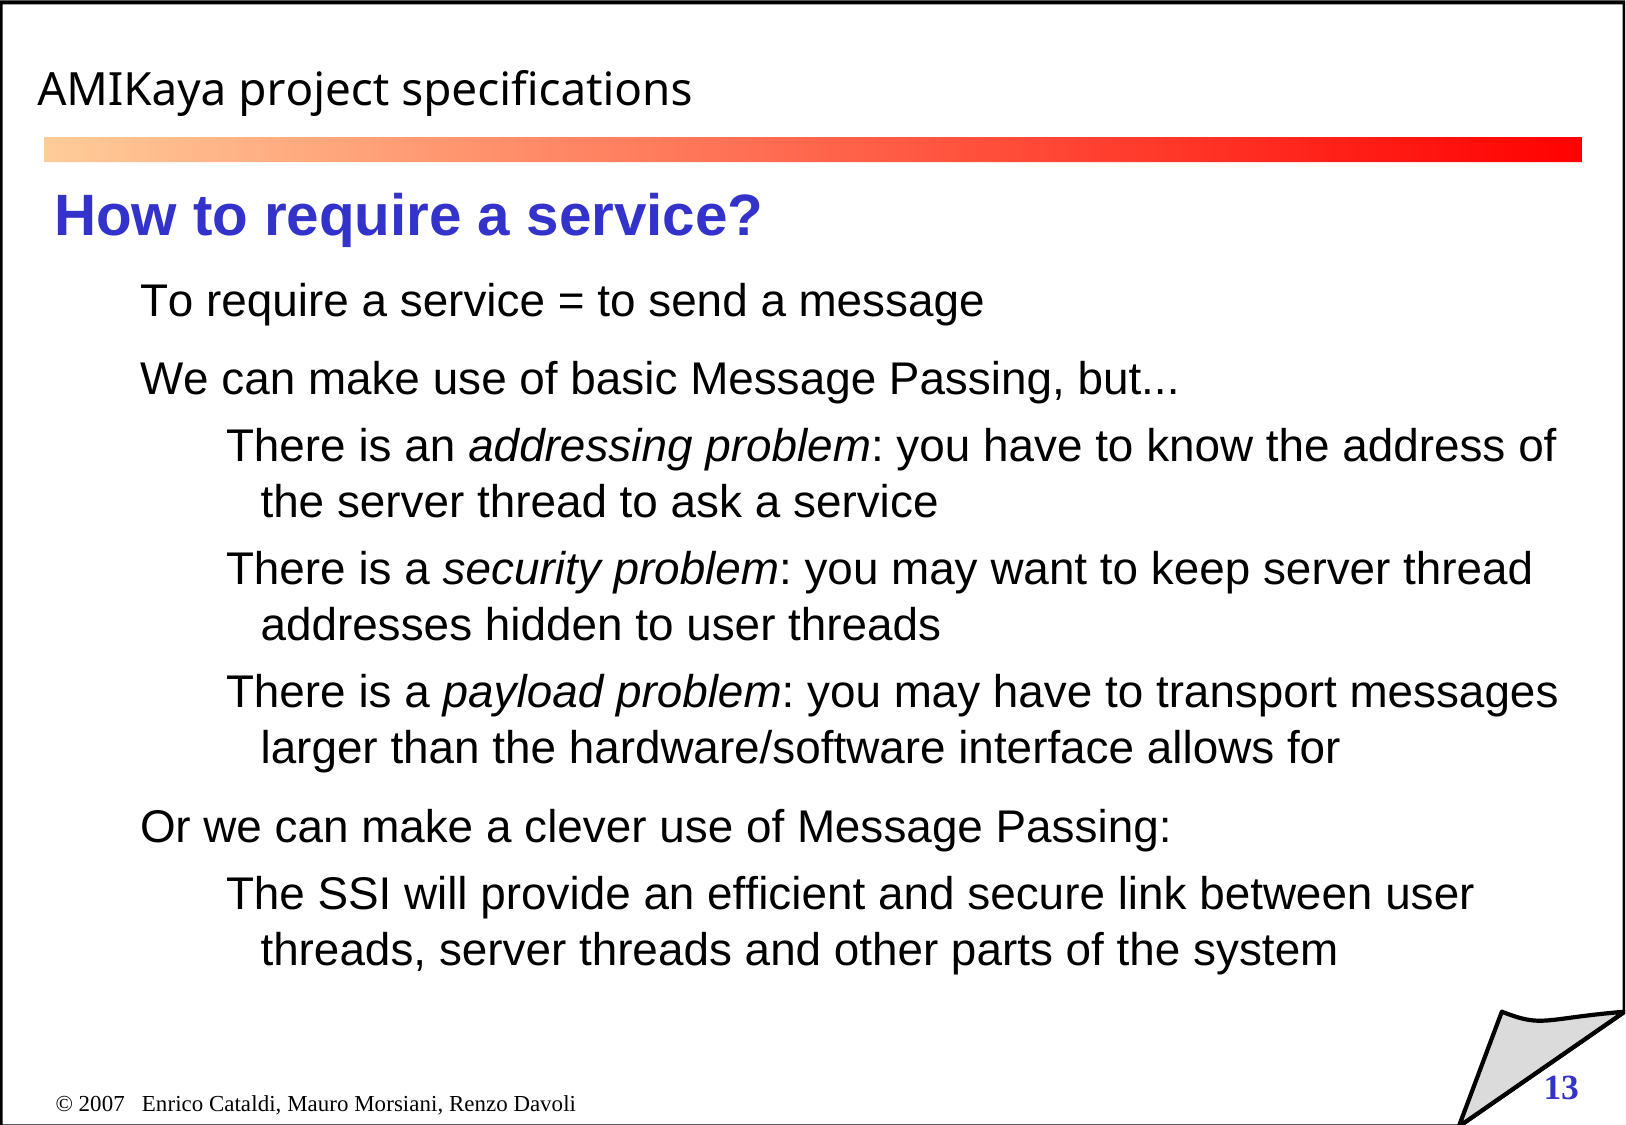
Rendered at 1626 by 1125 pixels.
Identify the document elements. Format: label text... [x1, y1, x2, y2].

title AMIKaya project specifications [37, 44, 1587, 131]
list How to require a service? To require a service = to send a message We can make use of basic Message Passing, but... There is an addressing problem: you have to know the address of the server thread to ask a service There is a security problem: you may want to keep server thread addresses hidden to user threads There is a payload problem: you may have to transport messages larger than the hardware/software interface allows for Or we can make a clever use of Message Passing: The SSI will provide an efficient and secure link between user threads, server threads and other parts of the system [54, 187, 1571, 1083]
